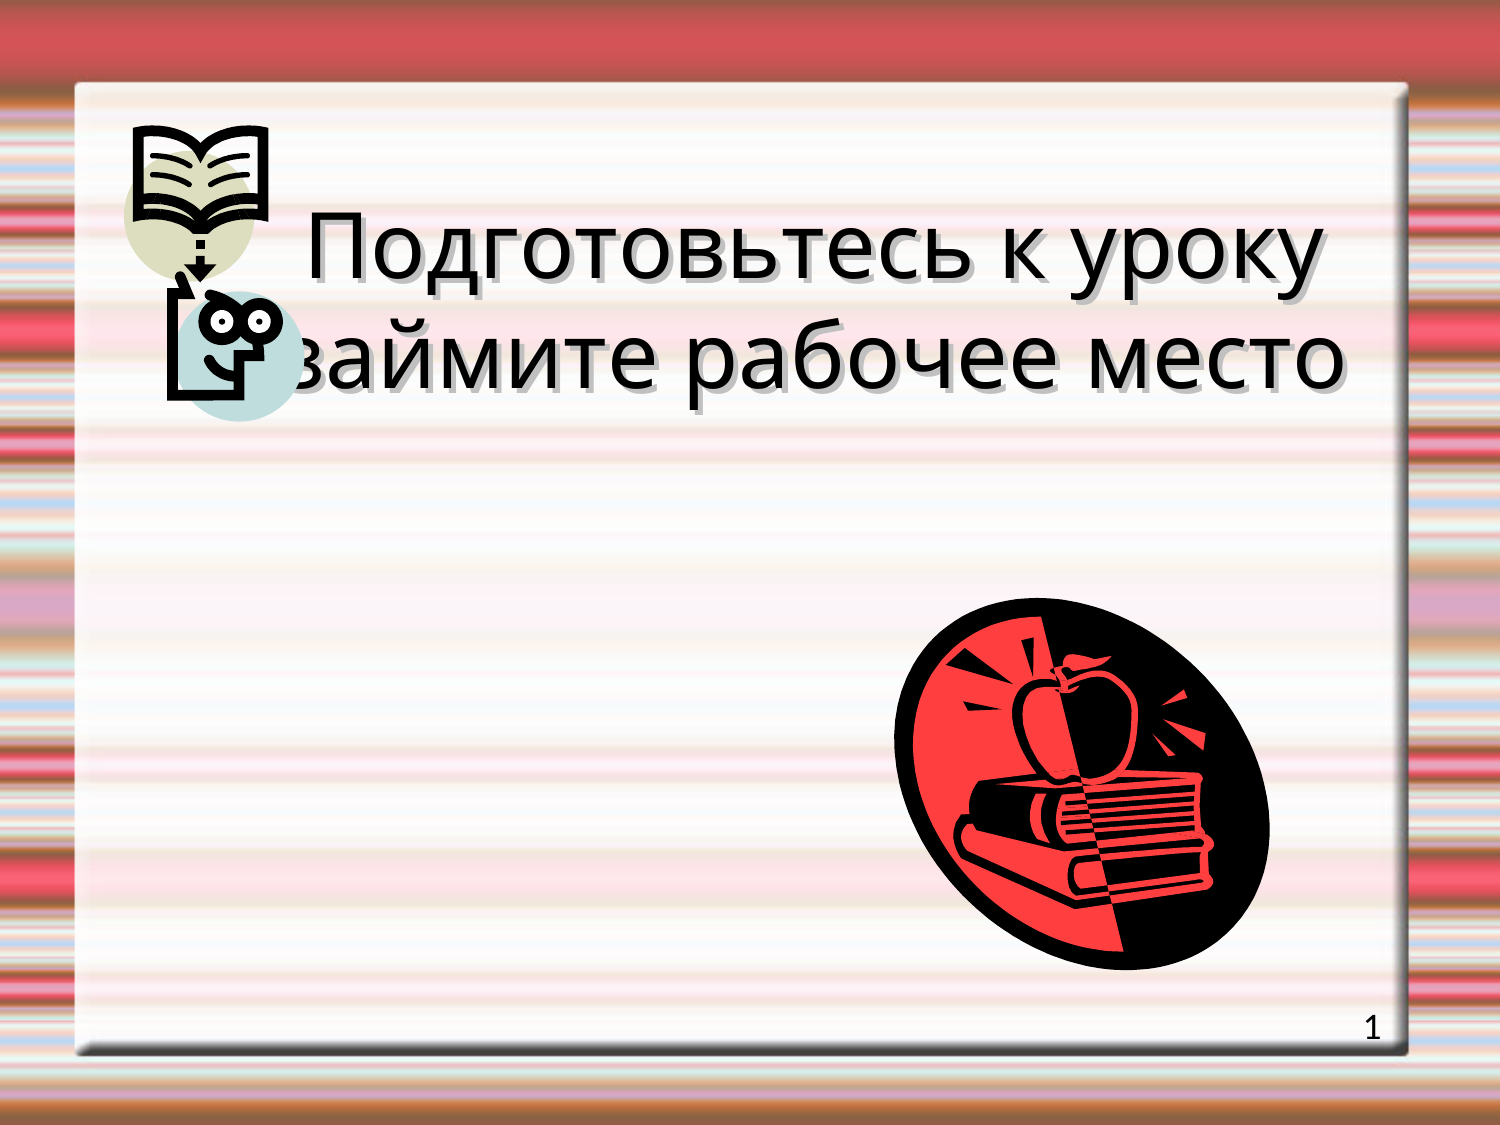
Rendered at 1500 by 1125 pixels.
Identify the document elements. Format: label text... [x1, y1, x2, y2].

text_box 1 [1347, 996, 1439, 1057]
picture [123, 125, 305, 422]
title Подготовьтесь к уроку займите рабочее место [305, 172, 1453, 414]
picture [888, 597, 1273, 971]
